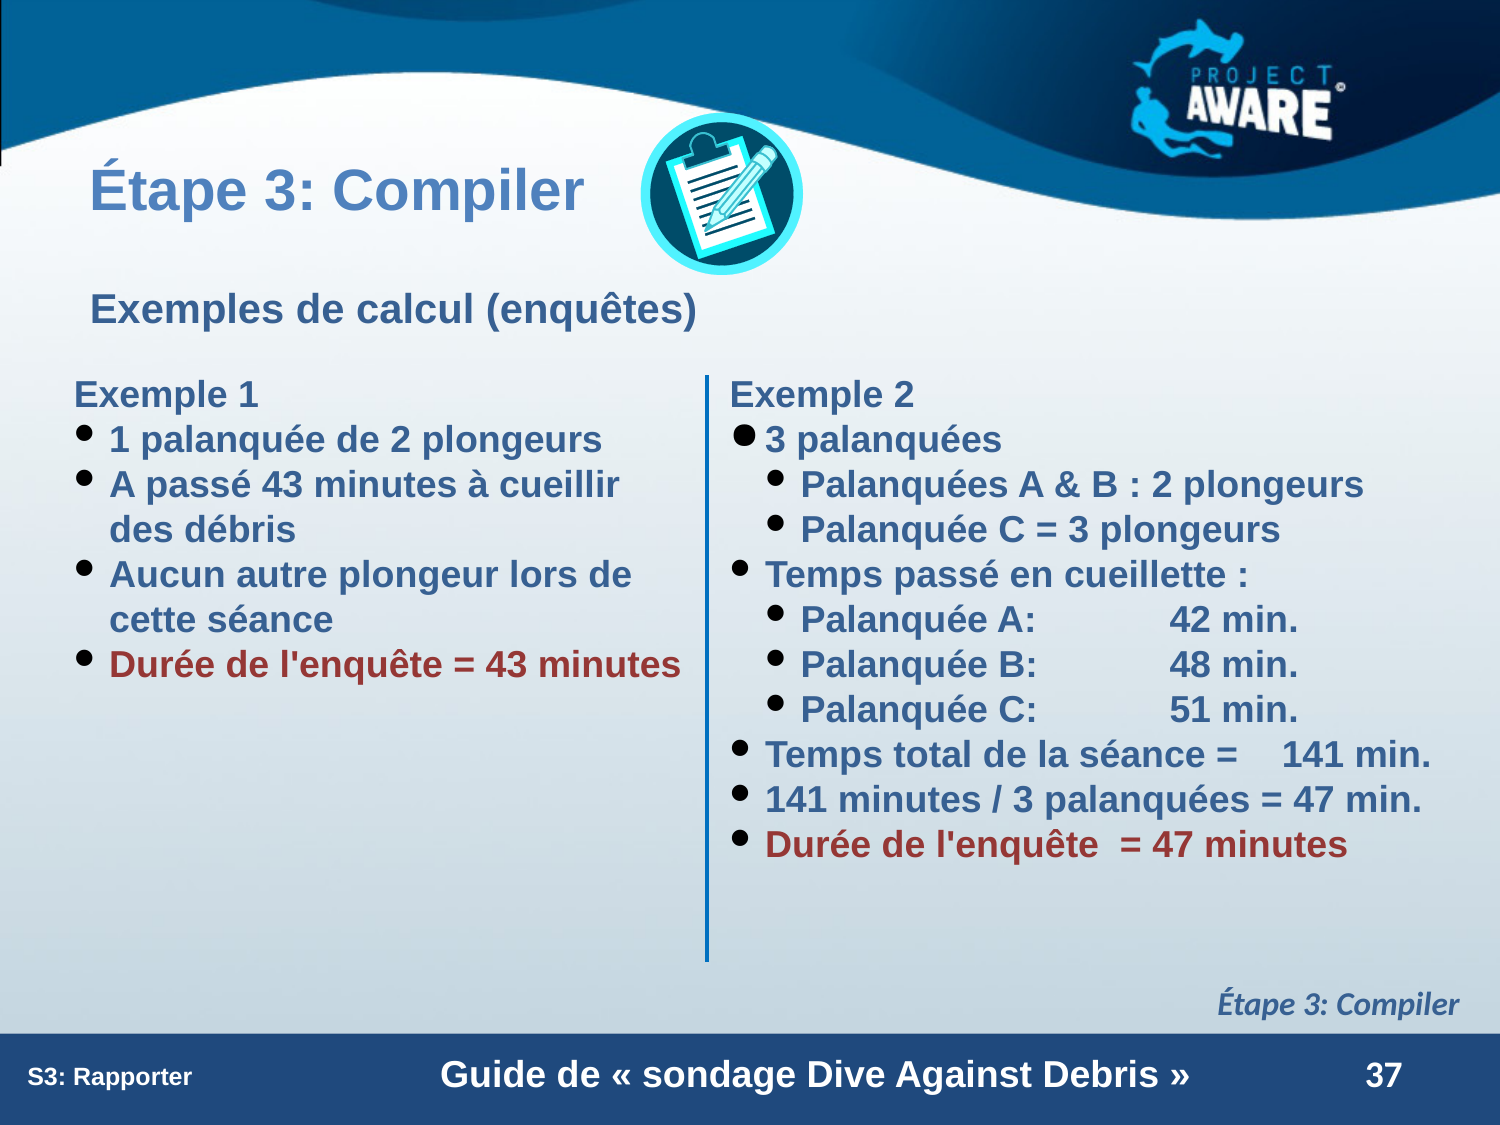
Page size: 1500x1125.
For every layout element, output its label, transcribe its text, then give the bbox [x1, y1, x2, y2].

text_box Exemples de calcul (enquêtes) [75, 274, 815, 343]
text_box Guide de « sondage Dive Against Debris » [425, 1042, 1276, 1103]
text_box S3: Rapporter [12, 1052, 425, 1103]
text_box Étape 3: Compiler [75, 145, 615, 237]
picture [0, 0, 1500, 1037]
text_box Étape 3: Compiler [999, 975, 1475, 1025]
text_box Exemple 1 1 palanquée de 2 plongeurs A passé 43 minutes à cueillir des débris Aucun autre plongeur lors de cette séance Durée de l'enquête = 43 minutes [59, 362, 697, 780]
text_box Exemple 2 3 palanquées Palanquées A & B : 2 plongeurs Palanquée C = 3 plongeurs Temps passé en cueillette : Palanquée A: 42 min. Palanquée B: 48 min. Palanquée C: 51 min. Temps total de la séance = 141 min. 141 minutes / 3 palanquées = 47 min. Durée de l'enquête = 47 minutes [714, 362, 1447, 898]
text_box <numéro> [1350, 1042, 1475, 1103]
